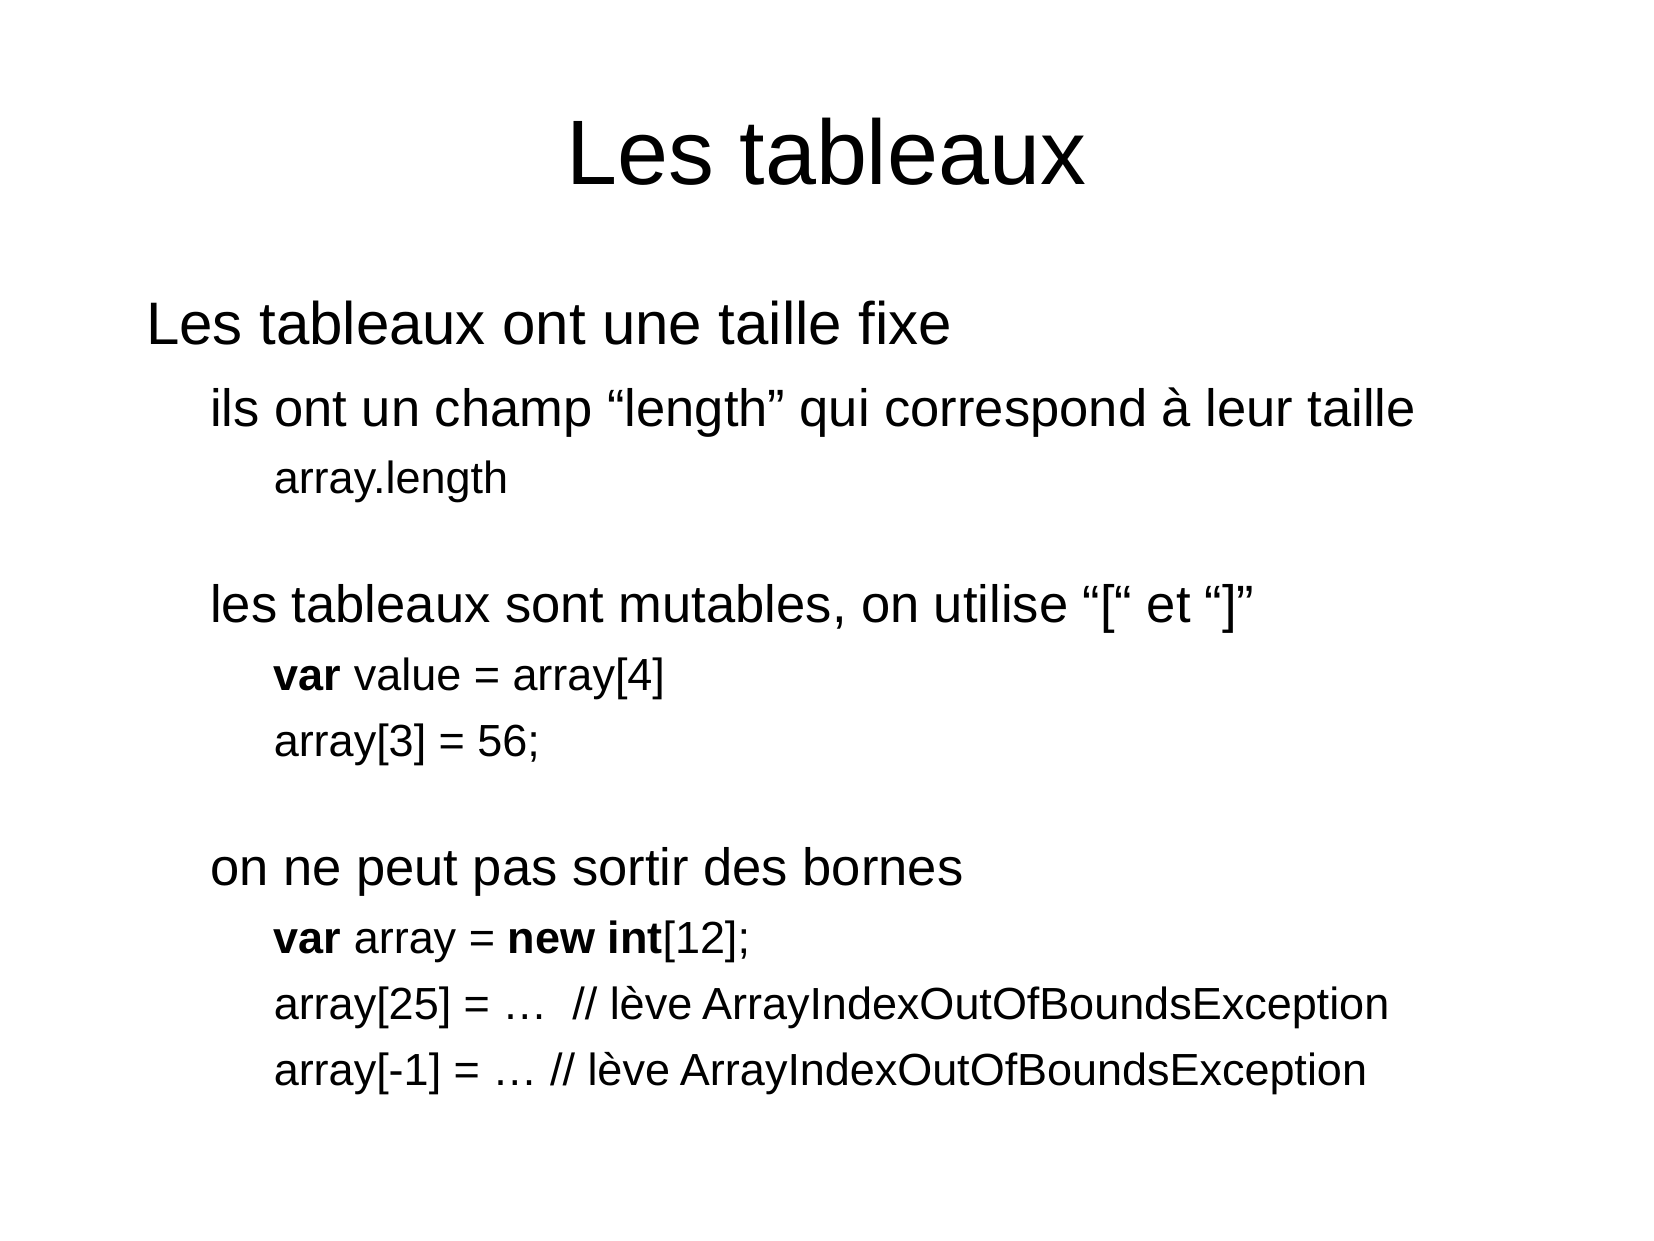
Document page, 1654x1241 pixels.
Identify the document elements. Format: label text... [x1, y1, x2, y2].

title Les tableaux [82, 49, 1571, 257]
list Les tableaux ont une taille fixe ils ont un champ “length” qui correspond à leur taille array.length les tableaux sont mutables, on utilise “[“ et “]” var value = array[4] array[3] = 56; on ne peut pas sortir des bornes var array = new int[12]; array[25] = … // lève ArrayIndexOutOfBoundsException array[-1] = … // lève ArrayIndexOutOfBoundsException [82, 290, 1571, 1096]
